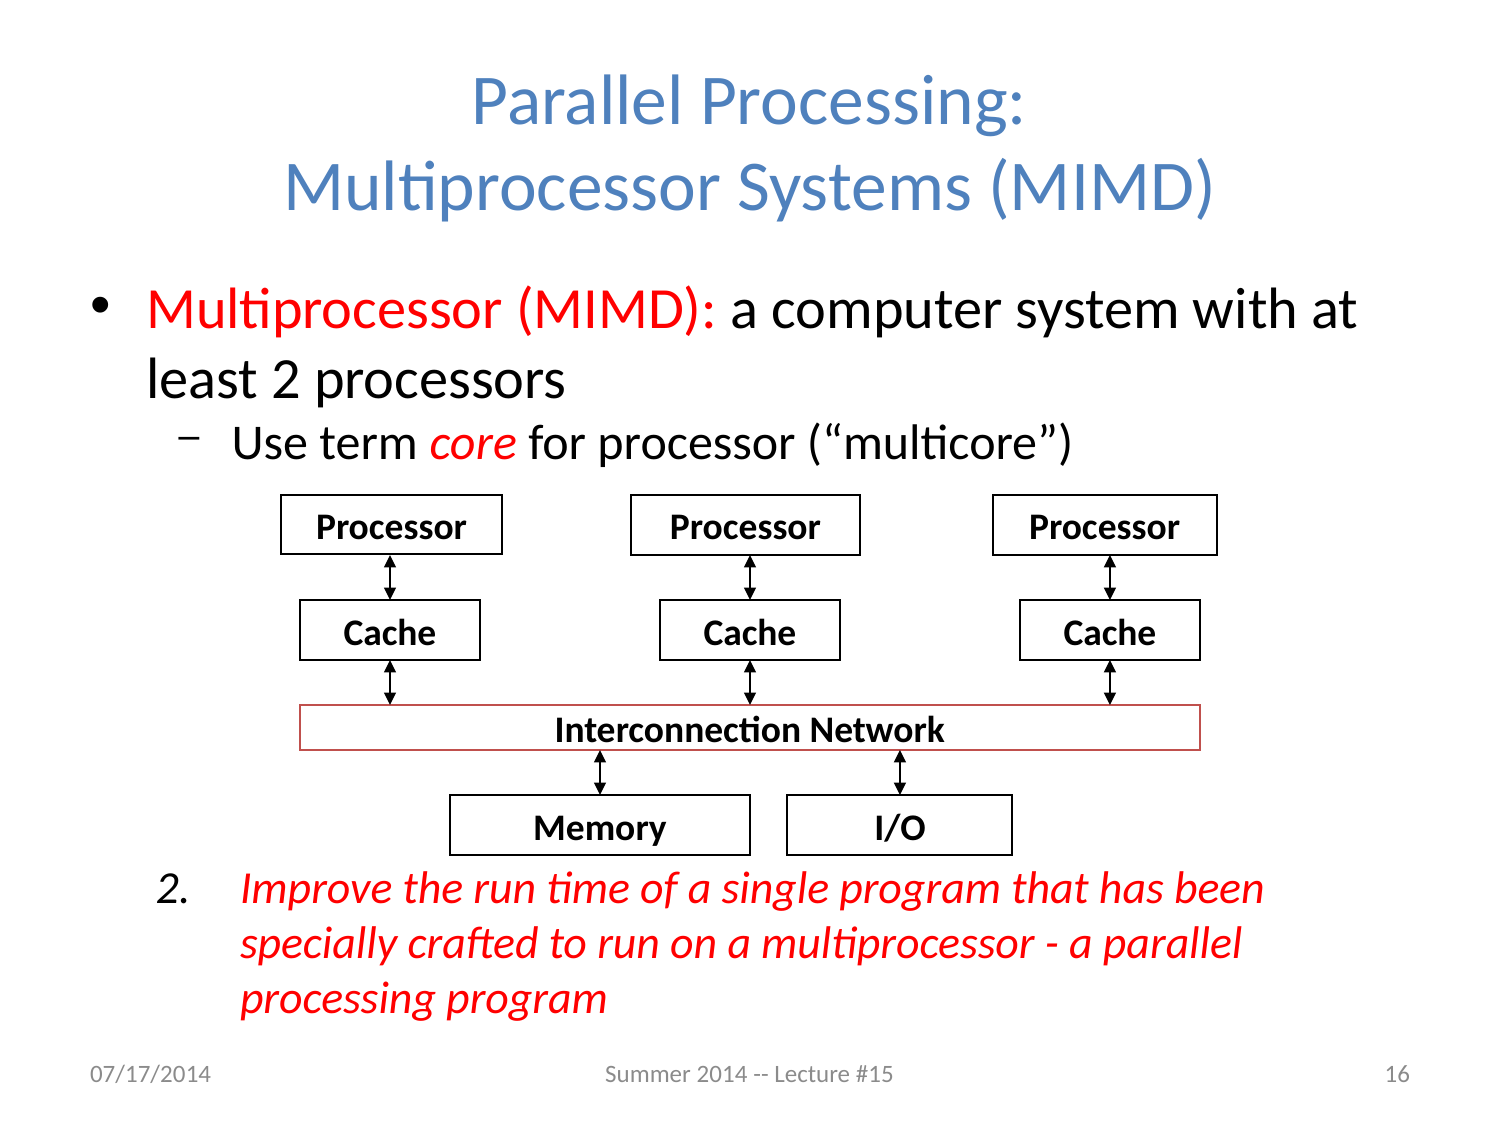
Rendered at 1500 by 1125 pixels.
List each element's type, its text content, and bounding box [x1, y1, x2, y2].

text_box Processor [992, 494, 1217, 555]
slide_number <number> [1074, 1042, 1425, 1103]
text_box Cache [299, 599, 480, 660]
text_box Cache [659, 599, 840, 660]
slide_number 07/17/2014 [75, 1042, 425, 1103]
list Multiprocessor (MIMD): a computer system with at least 2 processors Use term core for processor (“multicore”) Improve the run time of a single program that has been specially crafted to run on a multiprocessor - a parallel processing program [75, 262, 1425, 1073]
text_box Processor [630, 494, 861, 555]
text_box Interconnection Network [299, 704, 1200, 750]
footer Summer 2014 -- Lecture #15 [512, 1042, 988, 1103]
text_box Processor [281, 495, 503, 555]
text_box Memory [449, 794, 750, 855]
text_box I/O [787, 794, 1013, 855]
text_box Cache [1019, 599, 1200, 660]
title Parallel Processing: Multiprocessor Systems (MIMD) [75, 45, 1425, 233]
